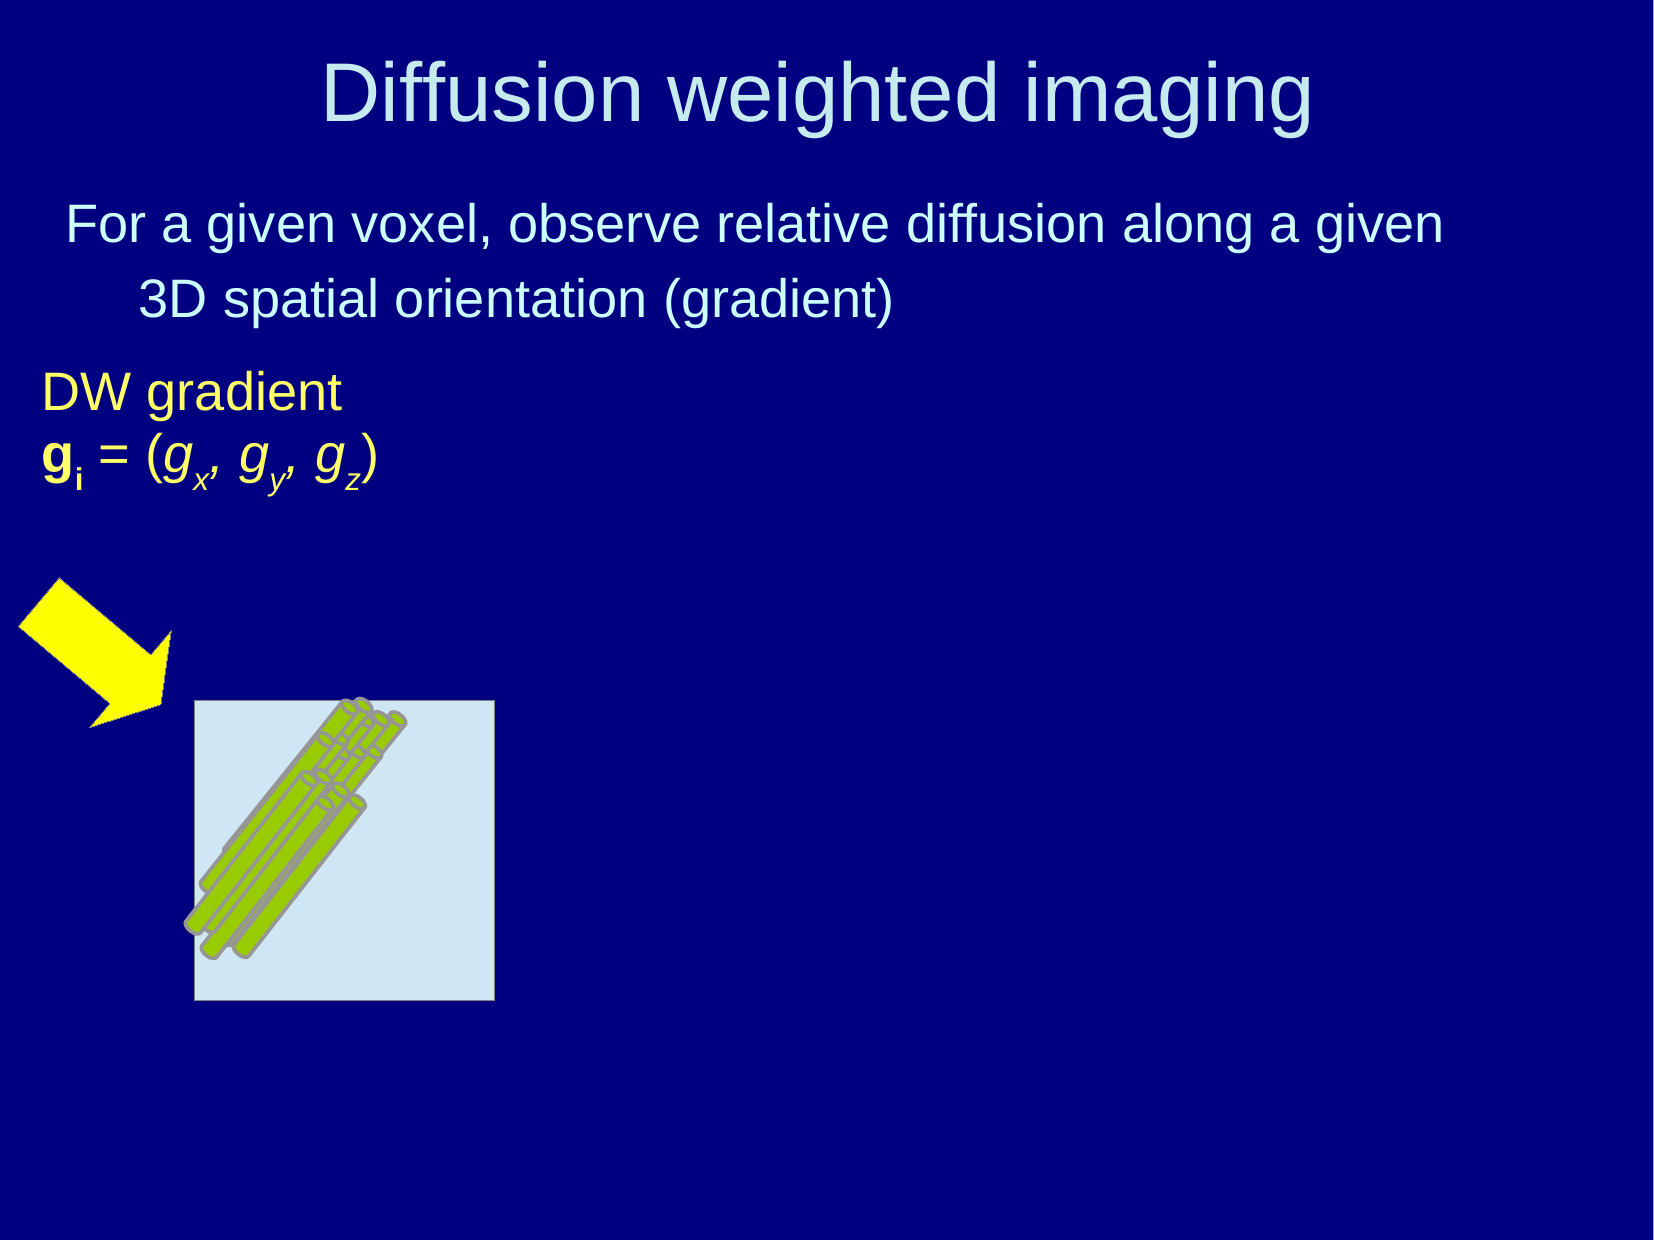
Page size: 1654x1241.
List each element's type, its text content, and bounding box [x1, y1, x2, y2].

text_box DW gradient gi = (gx, gy, gz) [26, 339, 394, 505]
title Diffusion weighted imaging [0, 12, 1636, 163]
text_box [185, 698, 495, 1001]
text_box For a given voxel, observe relative diffusion along a given 3D spatial orientation (gradient) [50, 171, 1473, 337]
text_box [18, 577, 172, 728]
